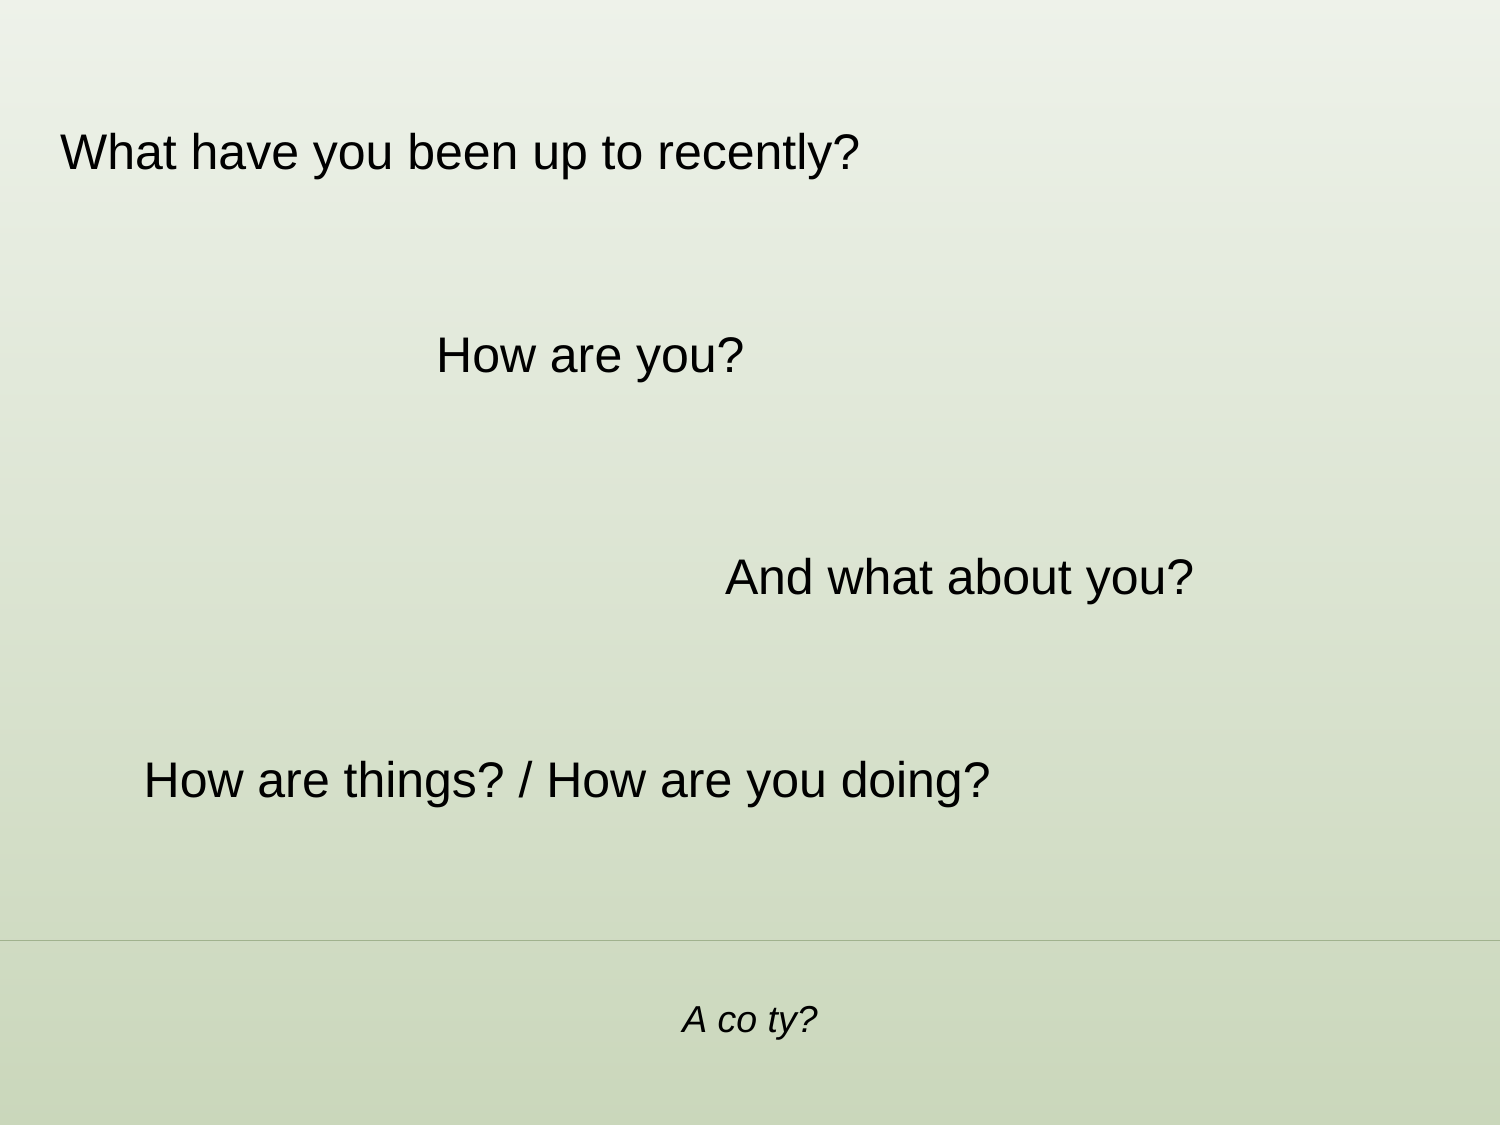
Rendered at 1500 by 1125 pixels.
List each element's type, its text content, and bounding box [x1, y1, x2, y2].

text_box How are you? [421, 314, 760, 390]
text_box What have you been up to recently? [45, 111, 876, 188]
text_box How are things? / How are you doing? [128, 739, 1006, 816]
text_box And what about you? [710, 537, 1210, 613]
text_box A co ty? [667, 987, 833, 1049]
